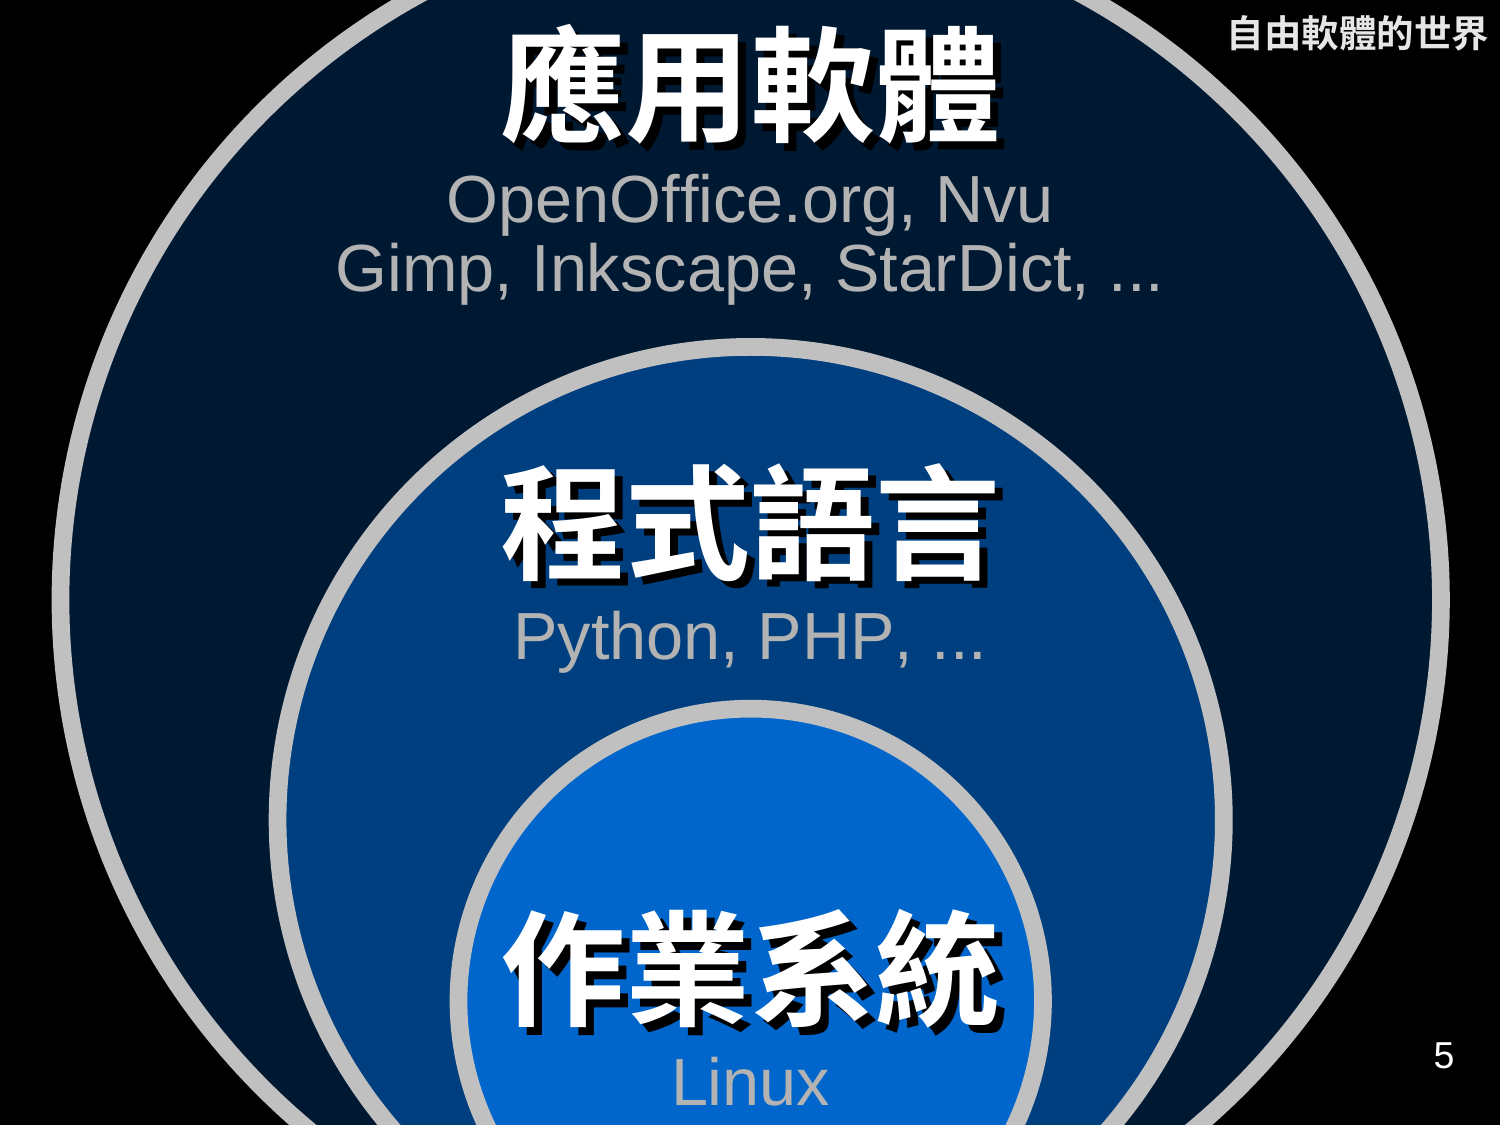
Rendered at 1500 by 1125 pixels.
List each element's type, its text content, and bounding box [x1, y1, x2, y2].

text_box 程式語言 Python, PHP, ... [277, 346, 1224, 1125]
text_box 自由軟體的世界 [1187, 0, 1500, 60]
text_box 應用軟體 OpenOffice.org, Nvu Gimp, Inkscape, StarDict, ... [60, 0, 1441, 1125]
text_box 作業系統 Linux [458, 708, 1043, 1125]
